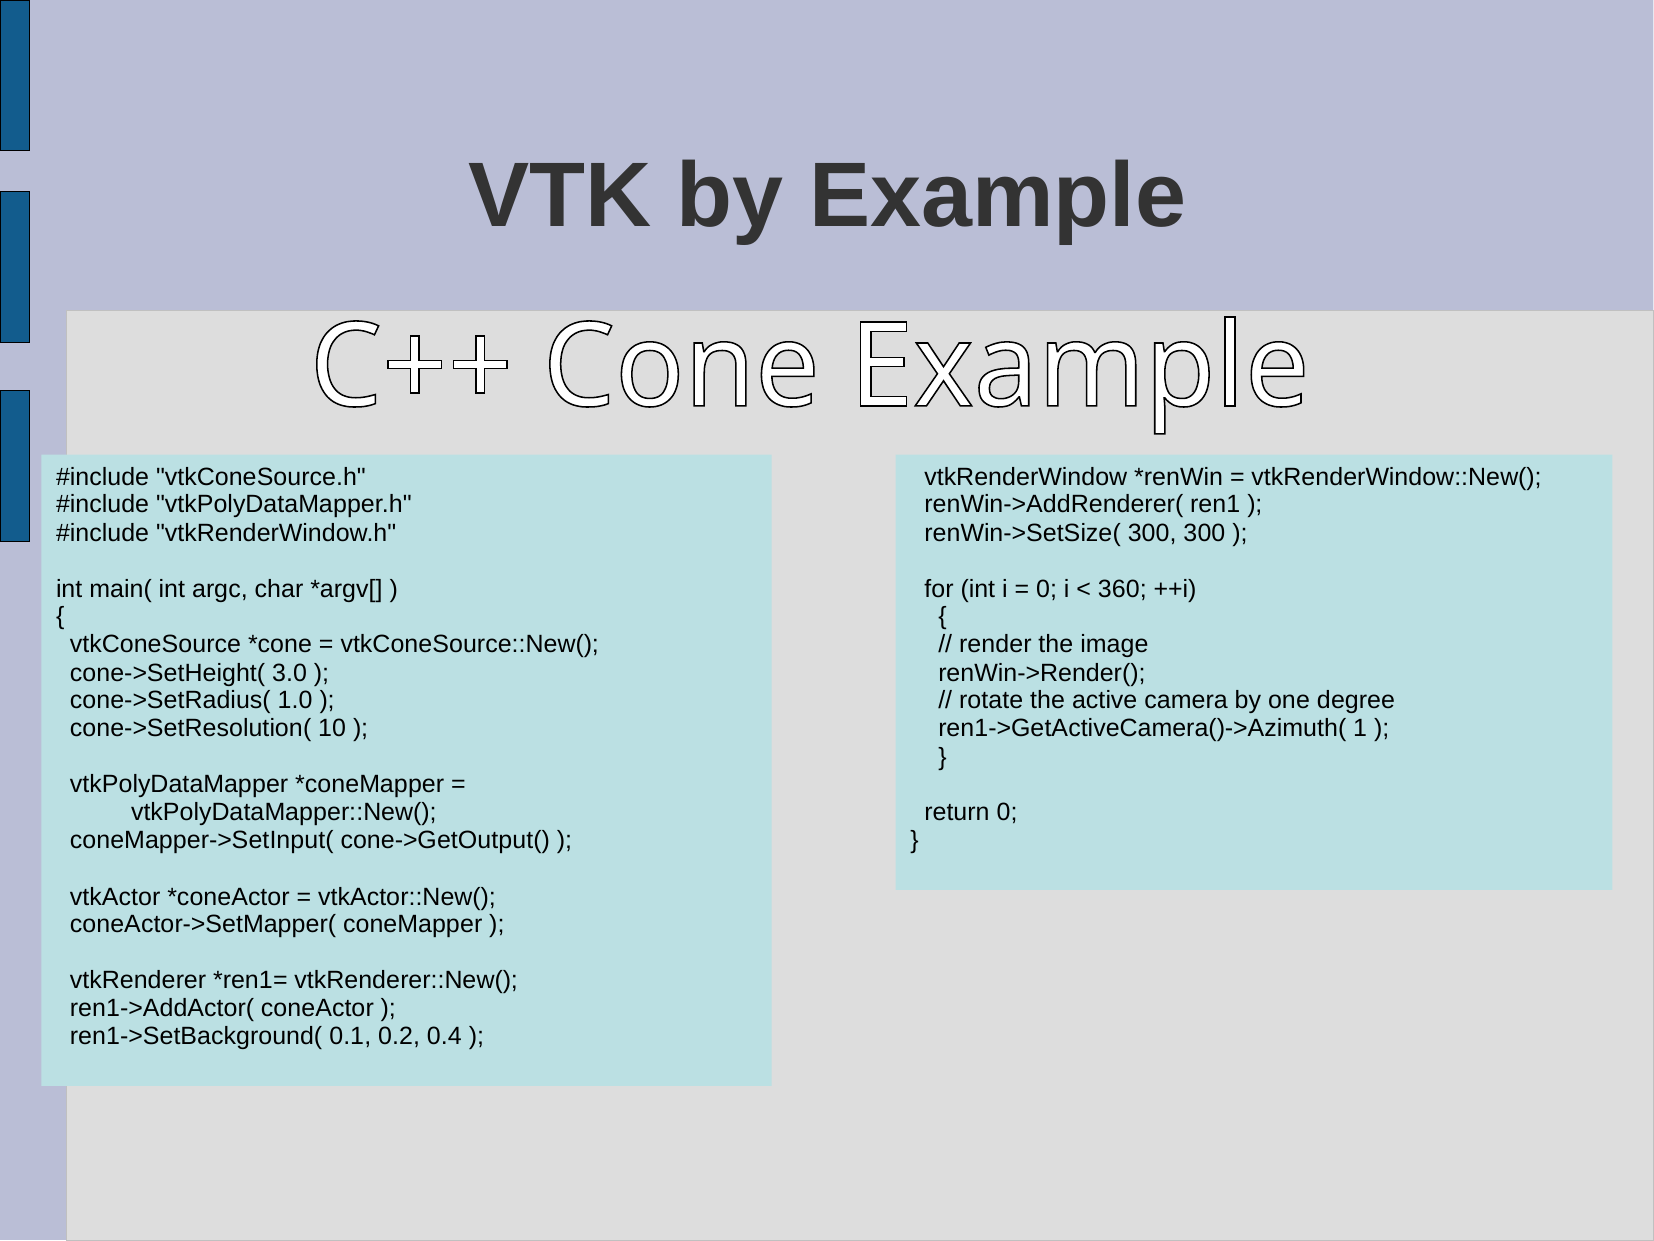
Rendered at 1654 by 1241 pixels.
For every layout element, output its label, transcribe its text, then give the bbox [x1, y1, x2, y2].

text_box C++ Cone Example [316, 320, 379, 408]
text_box C++ Cone Example [915, 342, 972, 406]
text_box vtkRenderWindow *renWin = vtkRenderWindow::New(); renWin->AddRenderer( ren1 ); renWin->SetSize( 300, 300 ); for (int i = 0; i < 360; ++i) { // render the image renWin->Render(); // rotate the active camera by one degree ren1->GetActiveCamera()->Azimuth( 1 ); } return 0; } [895, 454, 1613, 890]
text_box #include "vtkConeSource.h" #include "vtkPolyDataMapper.h" #include "vtkRenderWindow.h" int main( int argc, char *argv[] ) { vtkConeSource *cone = vtkConeSource::New(); cone->SetHeight( 3.0 ); cone->SetRadius( 1.0 ); cone->SetResolution( 10 ); vtkPolyDataMapper *coneMapper = vtkPolyDataMapper::New(); coneMapper->SetInput( cone->GetOutput() ); vtkActor *coneActor = vtkActor::New(); coneActor->SetMapper( coneMapper ); vtkRenderer *ren1= vtkRenderer::New(); ren1->AddActor( coneActor ); ren1->SetBackground( 0.1, 0.2, 0.4 ); [41, 454, 772, 1086]
text_box C++ Cone Example [860, 322, 907, 406]
text_box C++ Cone Example [387, 336, 442, 393]
text_box C++ Cone Example [979, 341, 1029, 408]
text_box C++ Cone Example [1225, 316, 1236, 406]
text_box C++ Cone Example [1047, 341, 1136, 406]
title VTK by Example [121, 98, 1534, 291]
text_box C++ Cone Example [1251, 341, 1304, 408]
text_box C++ Cone Example [453, 336, 508, 393]
text_box C++ Cone Example [1154, 341, 1210, 434]
text_box C++ Cone Example [621, 341, 679, 408]
text_box C++ Cone Example [549, 320, 612, 408]
text_box C++ Cone Example [694, 341, 746, 406]
text_box C++ Cone Example [761, 341, 814, 408]
